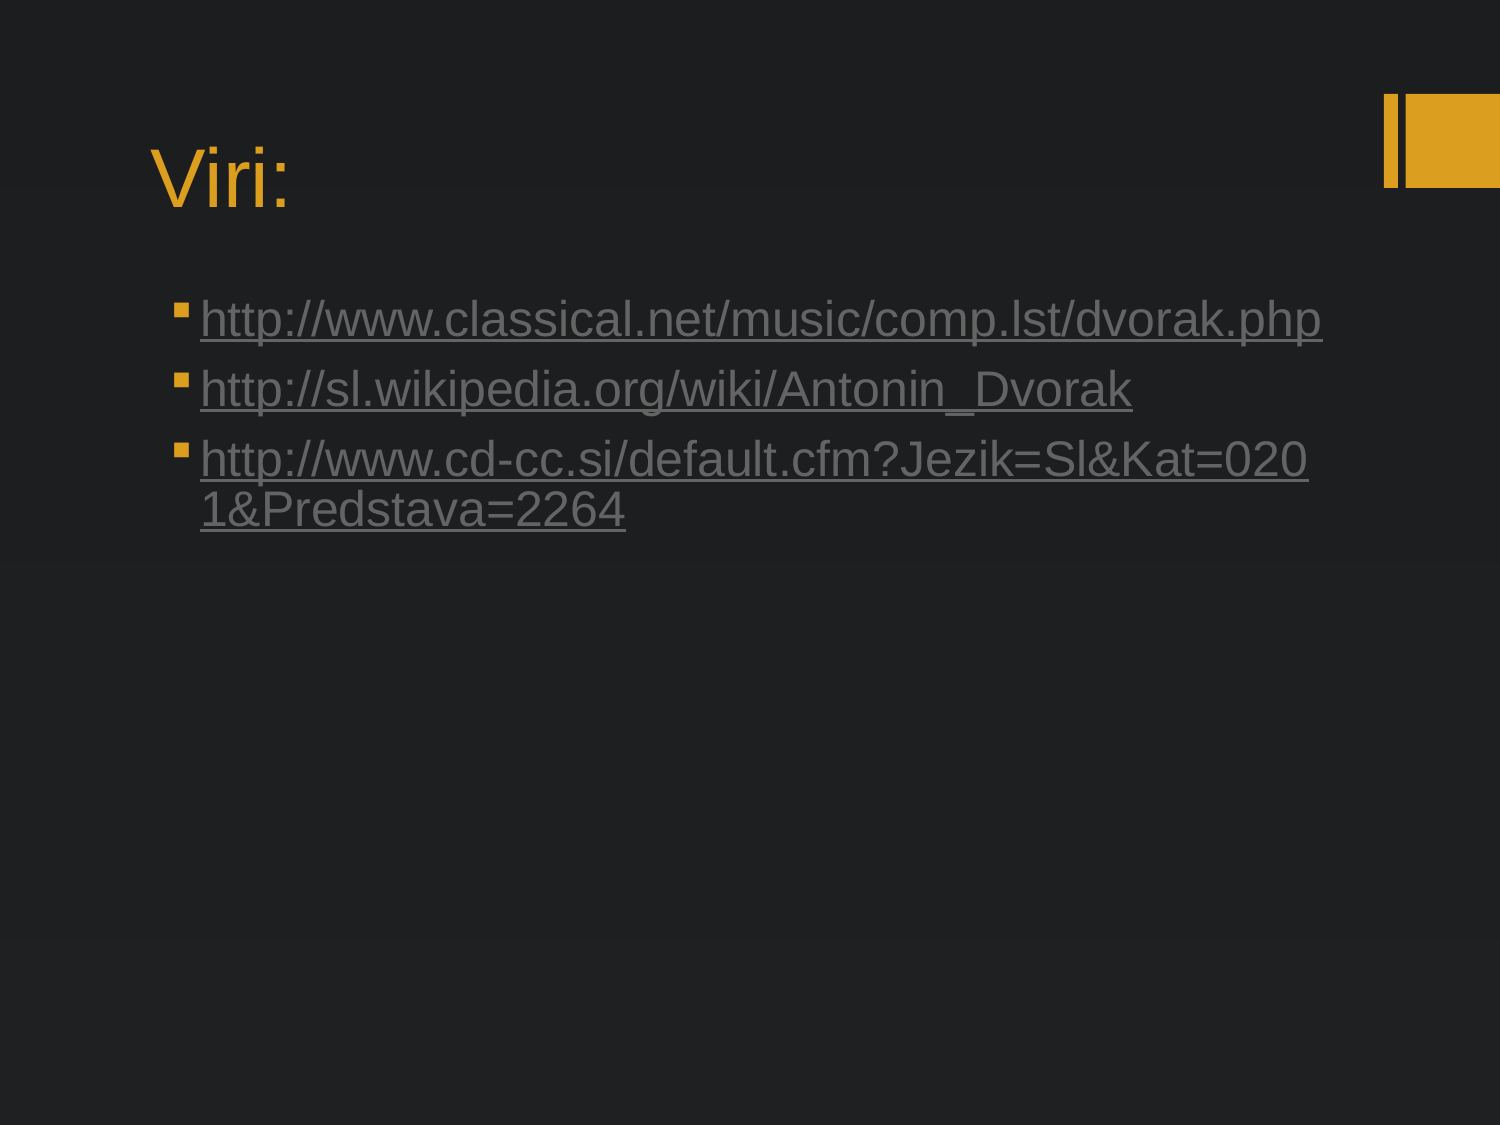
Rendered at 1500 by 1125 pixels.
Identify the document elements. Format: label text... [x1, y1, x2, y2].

title Viri: [135, 42, 1336, 232]
list http://www.classical.net/music/comp.lst/dvorak.php http://sl.wikipedia.org/wiki/Antonin_Dvorak http://www.cd-cc.si/default.cfm?Jezik=Sl&Kat=0201&Predstava=2264 [147, 278, 1348, 860]
